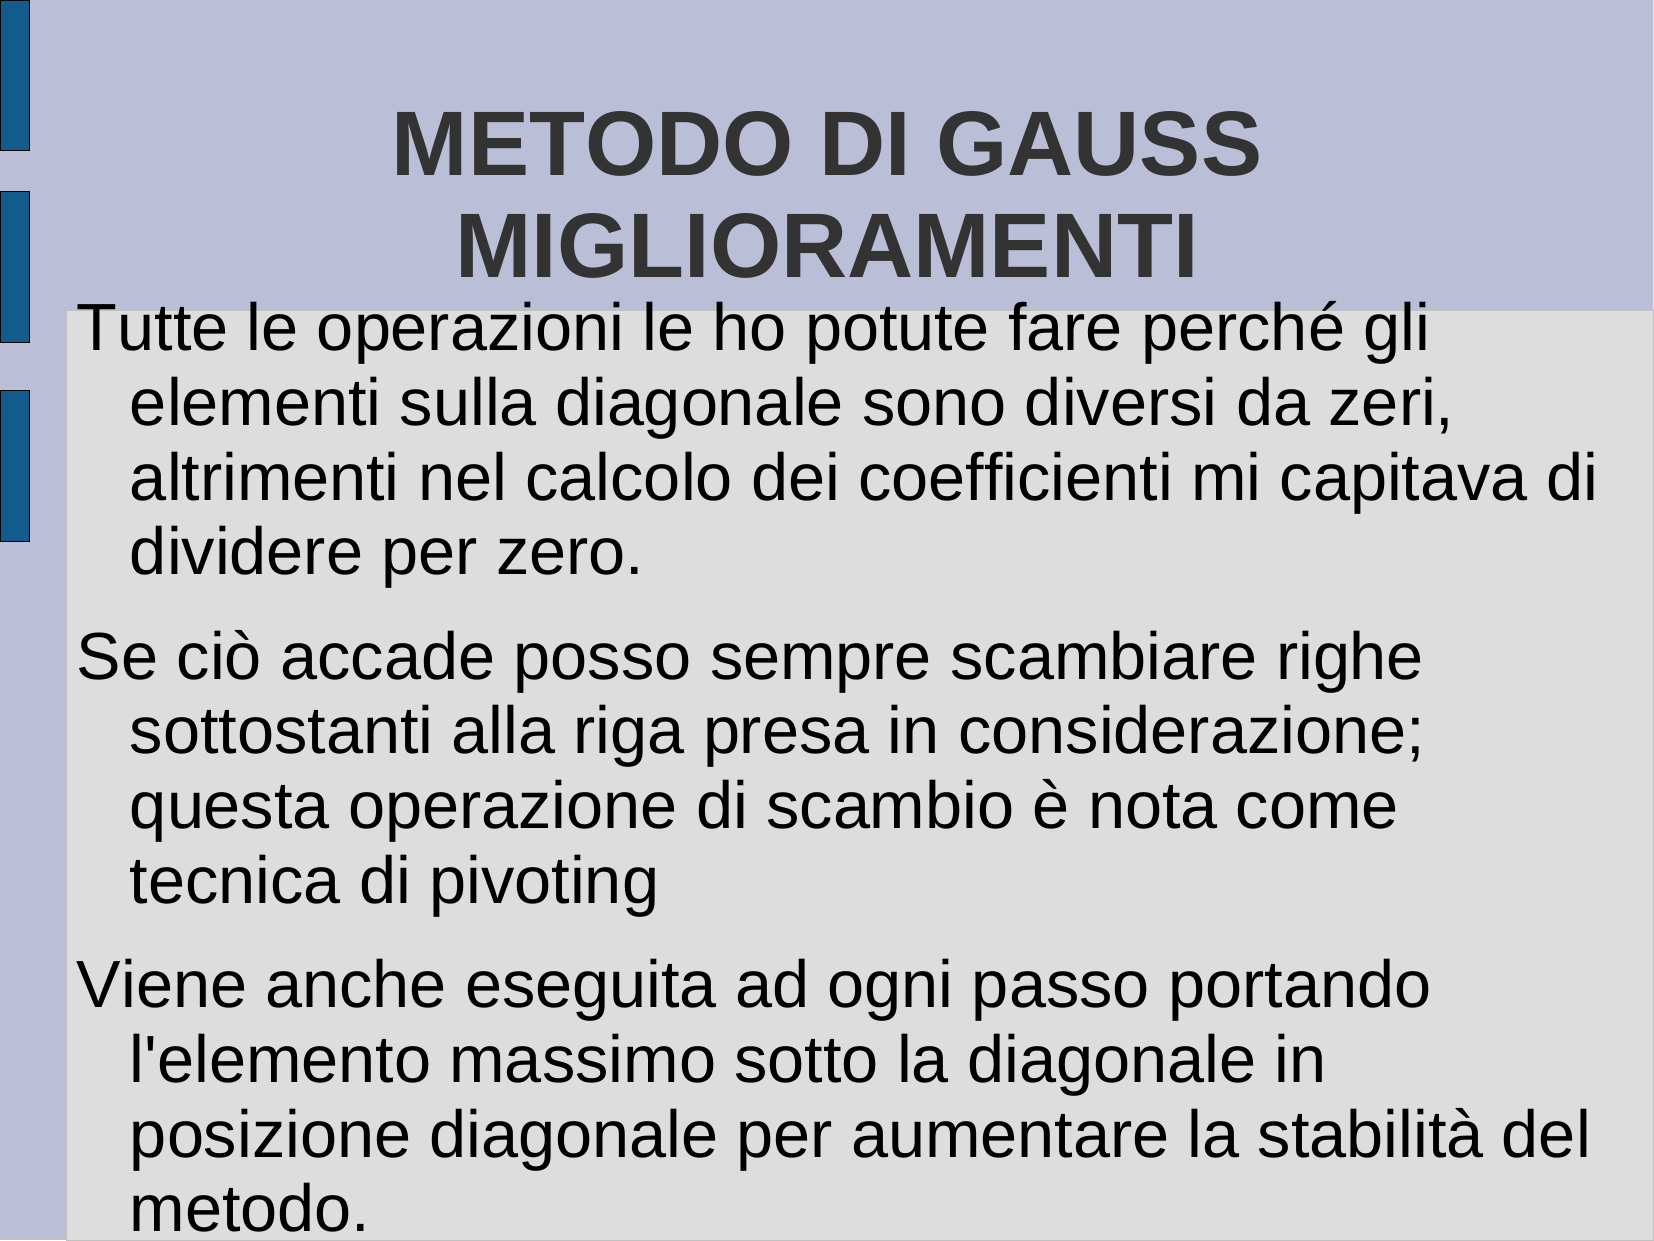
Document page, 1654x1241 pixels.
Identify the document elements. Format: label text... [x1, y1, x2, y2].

title METODO DI GAUSS MIGLIORAMENTI [121, 91, 1534, 290]
list Tutte le operazioni le ho potute fare perché gli elementi sulla diagonale sono diversi da zeri, altrimenti nel calcolo dei coefficienti mi capitava di dividere per zero. Se ciò accade posso sempre scambiare righe sottostanti alla riga presa in considerazione; questa operazione di scambio è nota come tecnica di pivoting Viene anche eseguita ad ogni passo portando l'elemento massimo sotto la diagonale in posizione diagonale per aumentare la stabilità del metodo. [59, 290, 1625, 1241]
